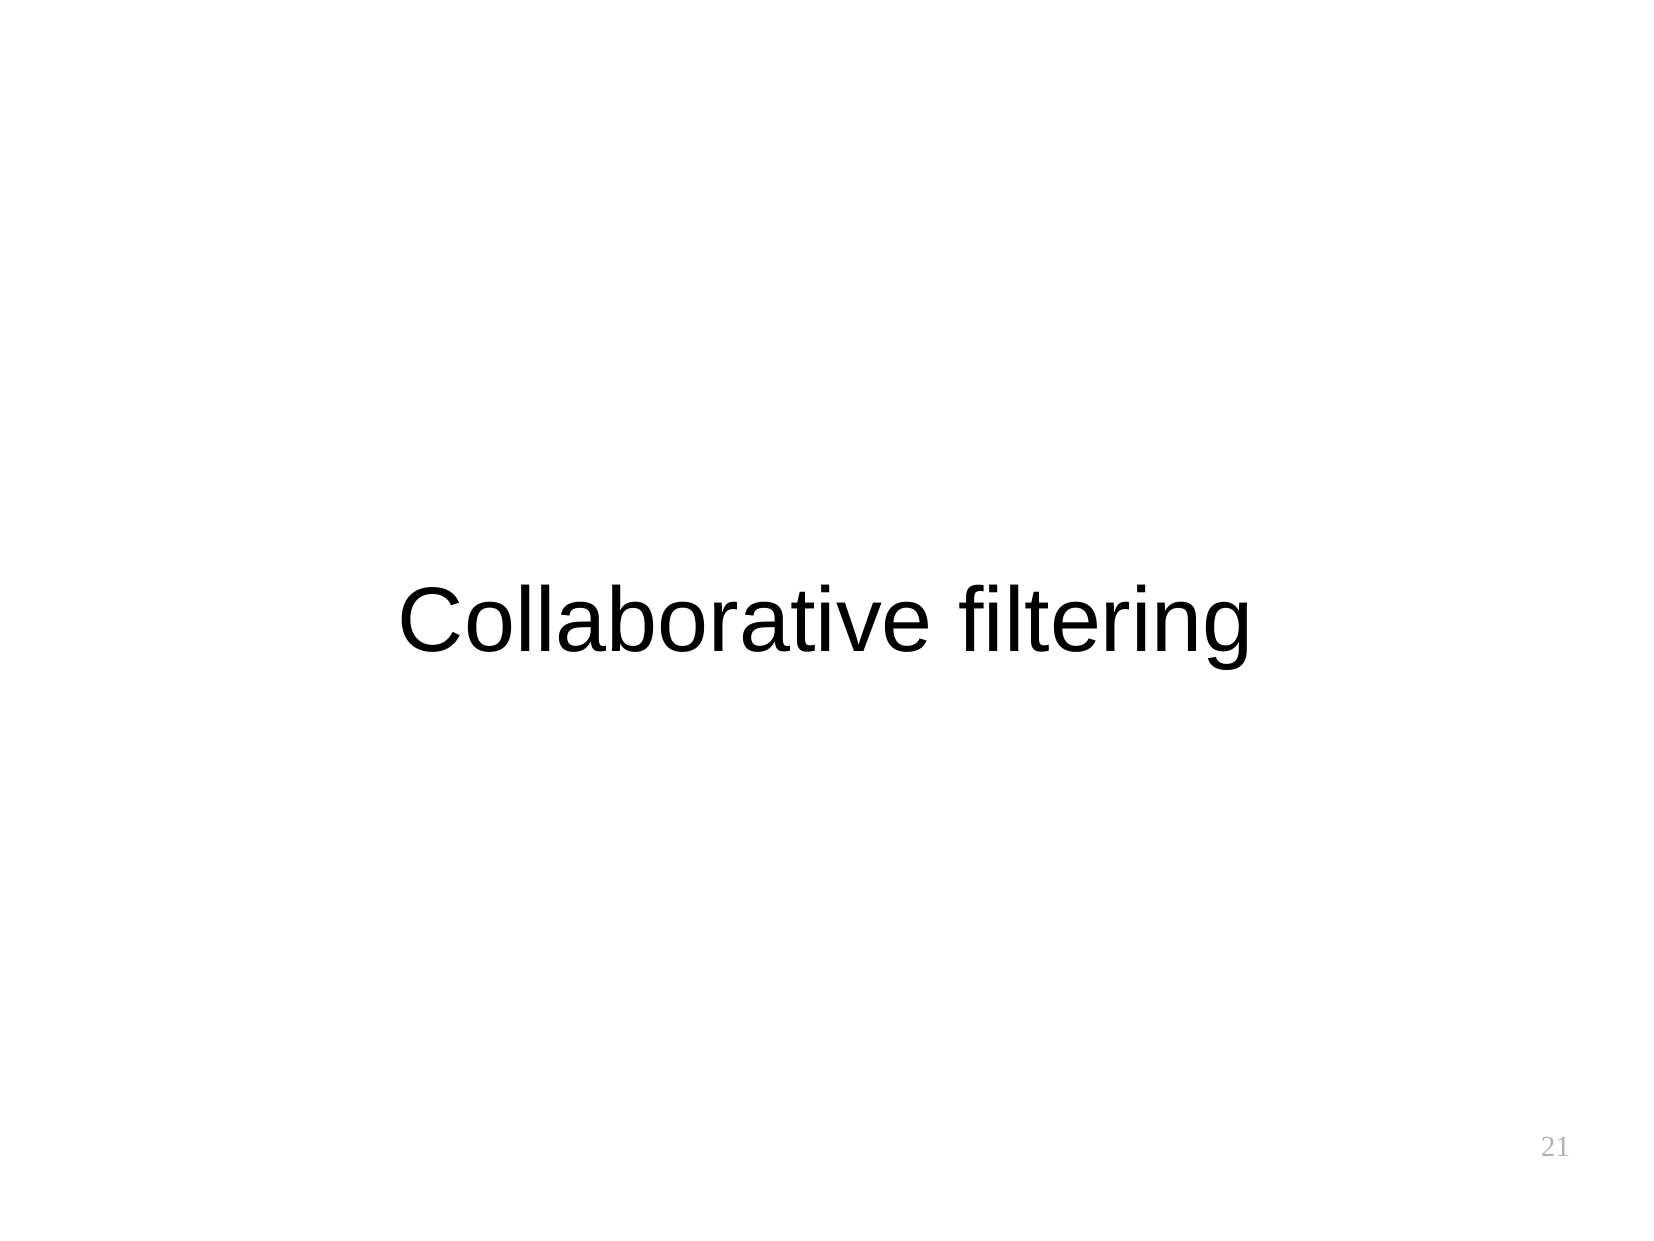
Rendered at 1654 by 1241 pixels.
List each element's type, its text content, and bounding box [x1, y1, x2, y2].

title Collaborative filtering [82, 516, 1571, 724]
